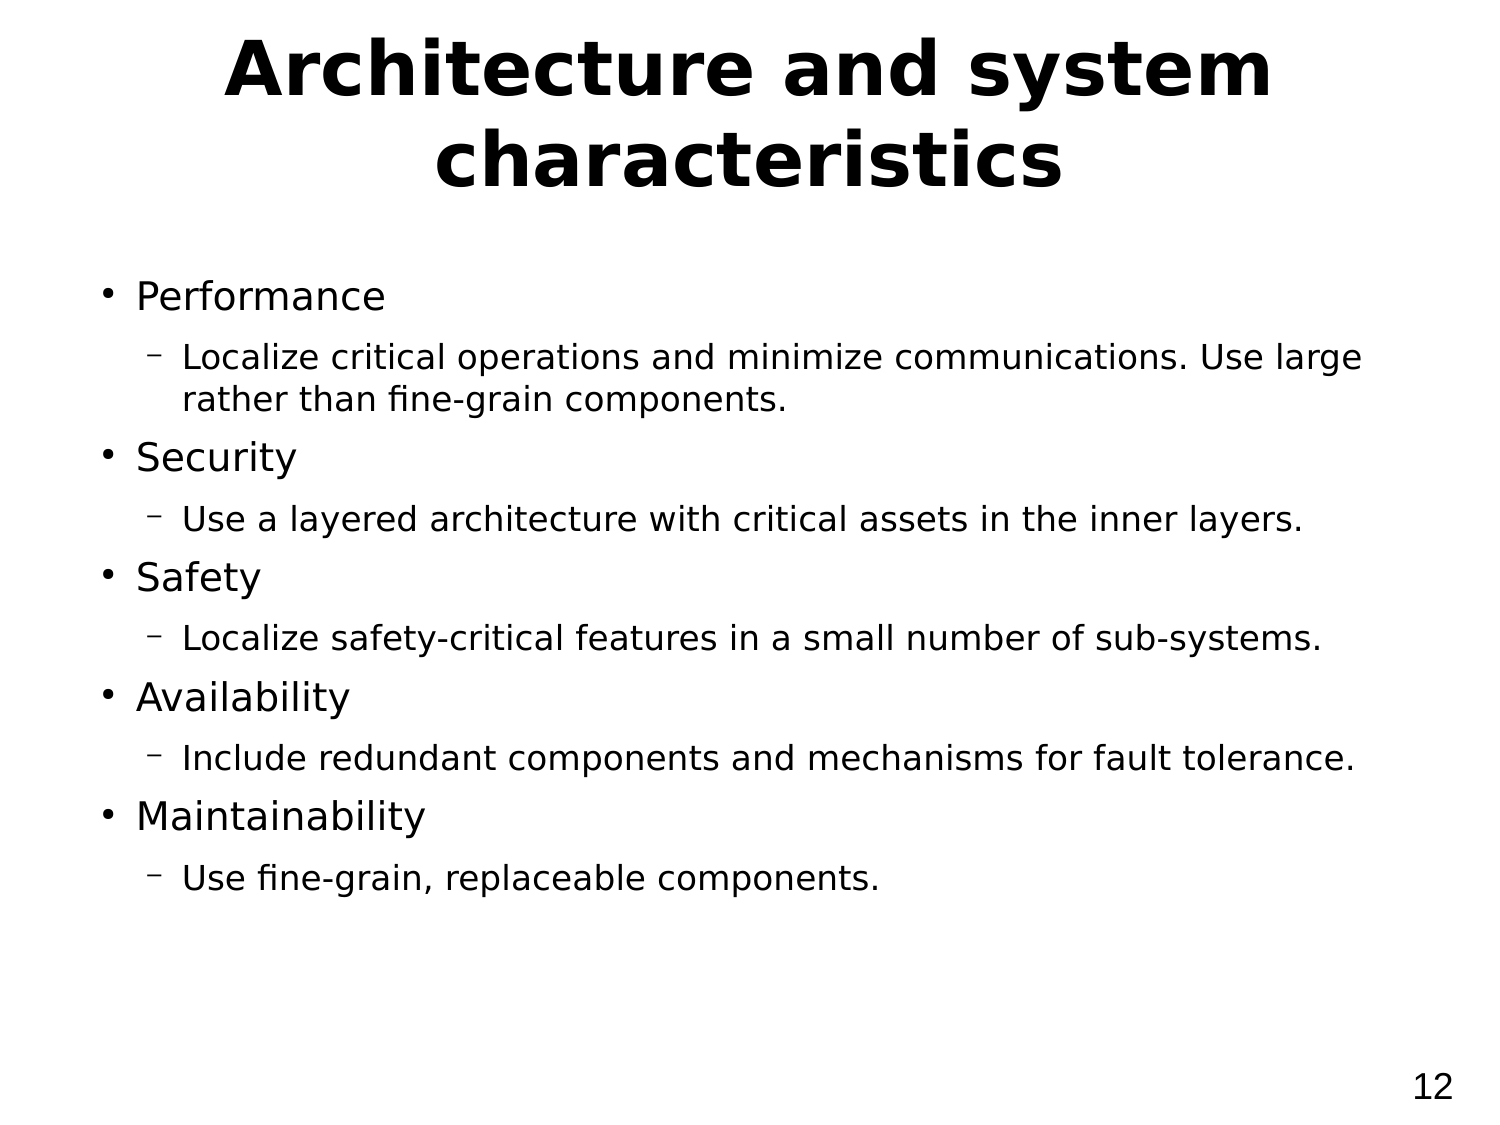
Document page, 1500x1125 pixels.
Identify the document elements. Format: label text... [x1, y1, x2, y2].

list Performance Localize critical operations and minimize communications. Use large rather than fine-grain components. Security Use a layered architecture with critical assets in the inner layers. Safety Localize safety-critical features in a small number of sub-systems. Availability Include redundant components and mechanisms for fault tolerance. Maintainability Use fine-grain, replaceable components. [75, 263, 1425, 916]
title Architecture and system characteristics [75, 44, 1425, 177]
